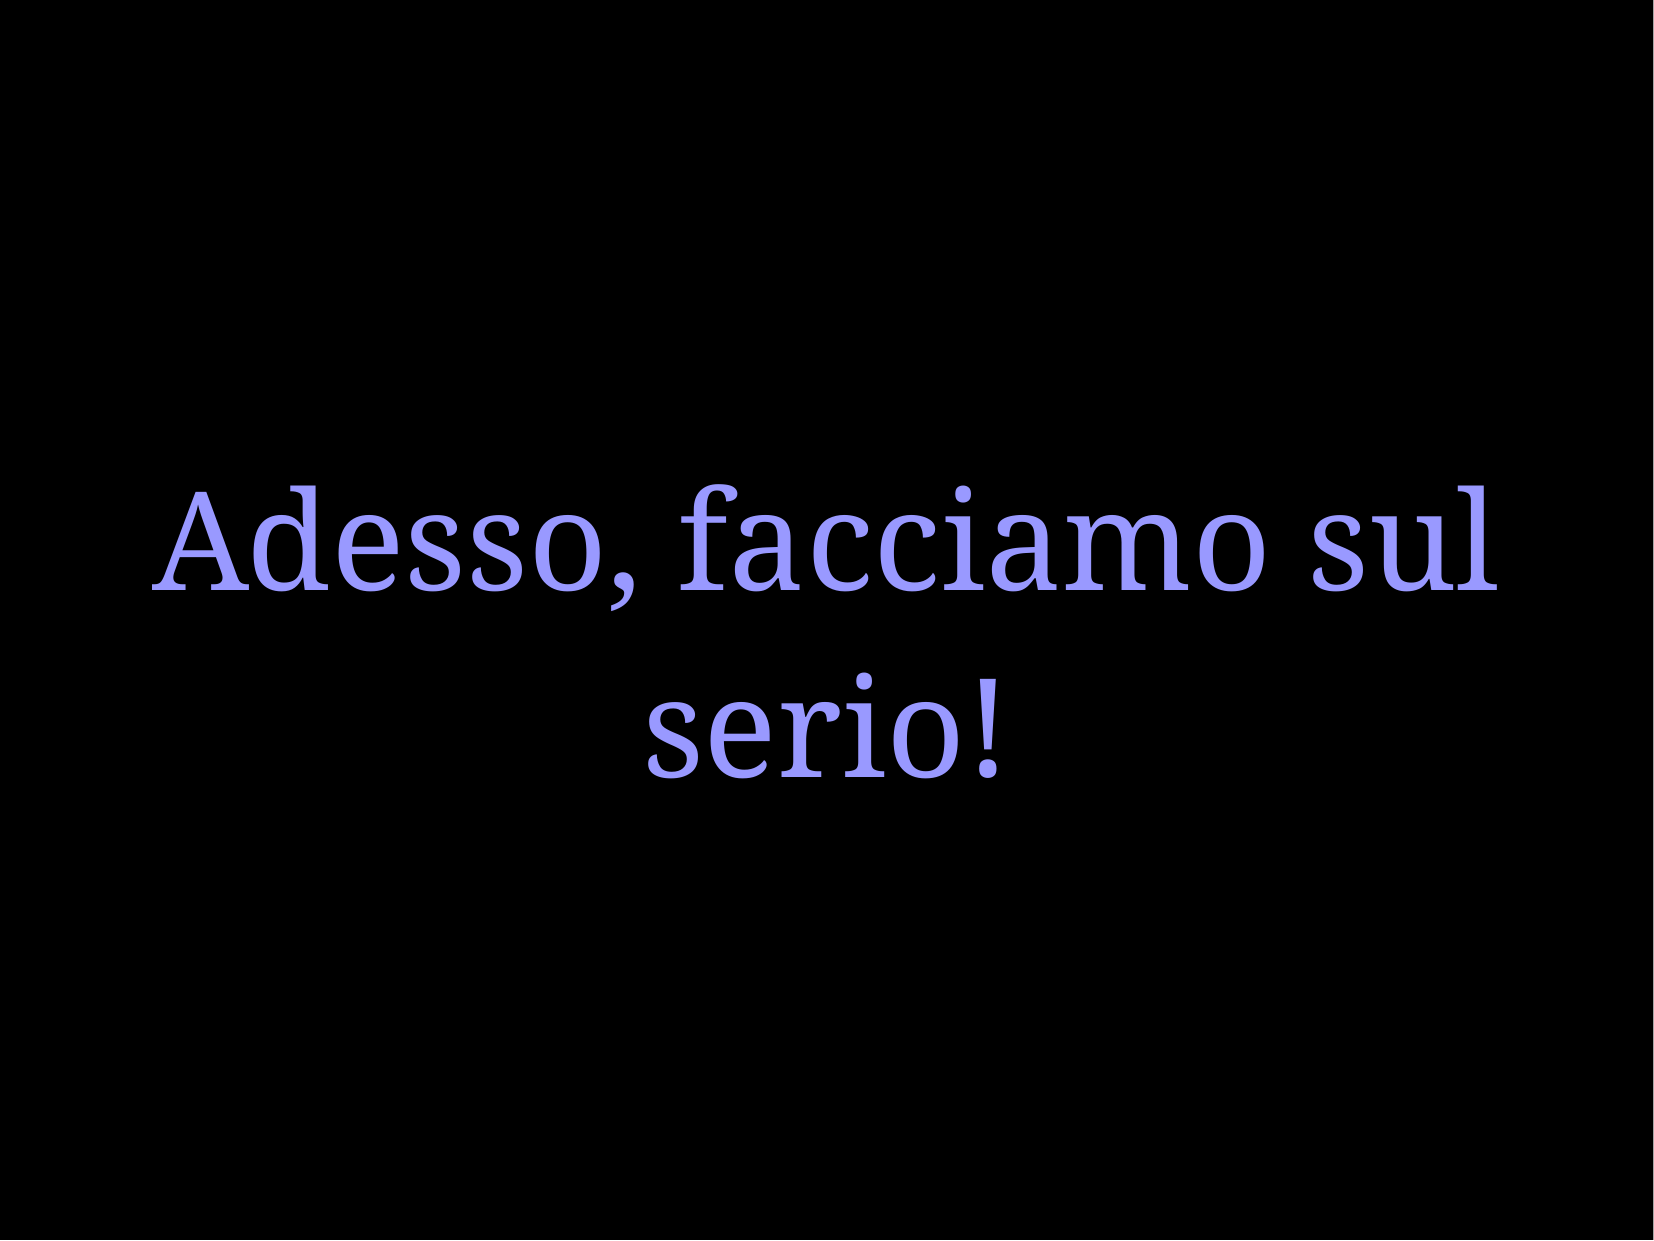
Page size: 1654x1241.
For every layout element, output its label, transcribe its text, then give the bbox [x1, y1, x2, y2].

list Adesso, facciamo sul serio! [82, 442, 1571, 756]
